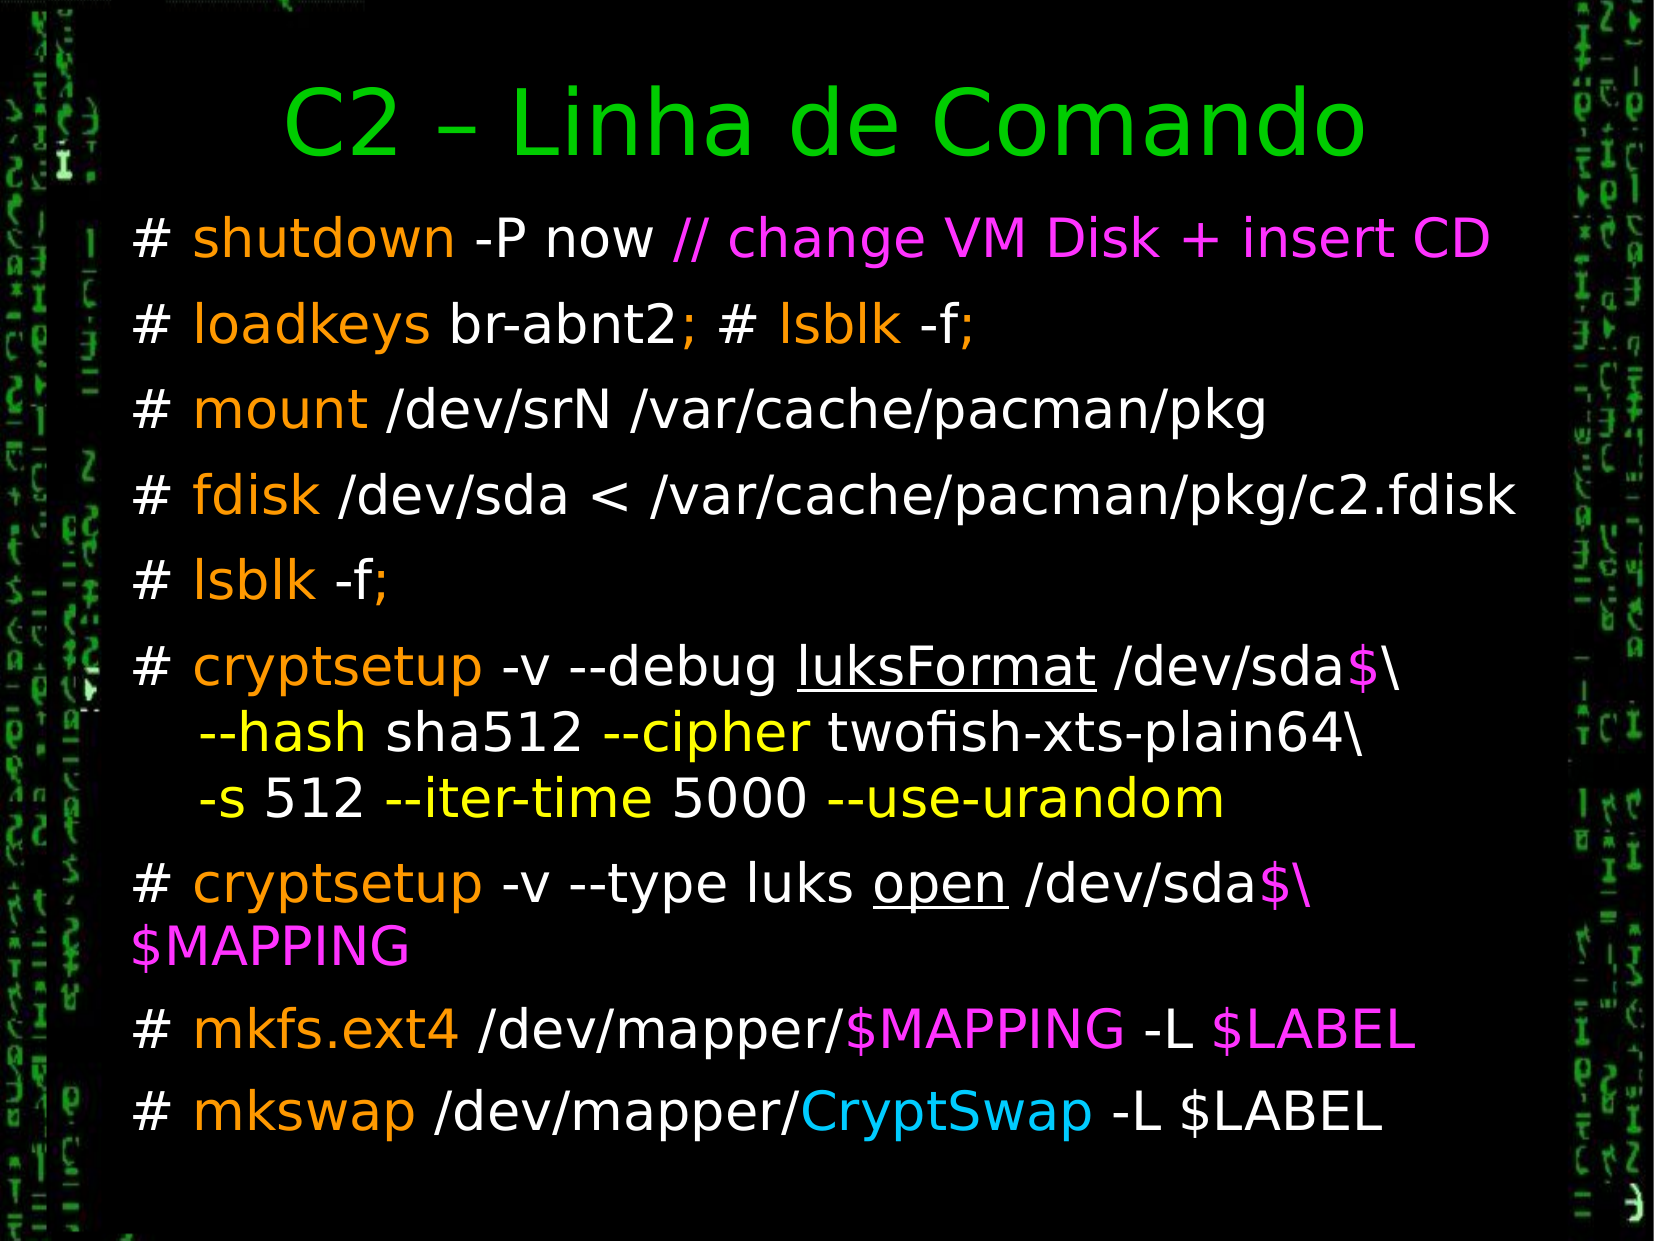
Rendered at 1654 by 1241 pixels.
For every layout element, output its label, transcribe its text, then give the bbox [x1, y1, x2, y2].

list # shutdown -P now // change VM Disk + insert CD # loadkeys br-abnt2; # lsblk -f; # mount /dev/srN /var/cache/pacman/pkg # fdisk /dev/sda < /var/cache/pacman/pkg/c2.fdisk # lsblk -f; # cryptsetup -v --debug luksFormat /dev/sda$\ --hash sha512 --cipher twofish-xts-plain64\ -s 512 --iter-time 5000 --use-urandom # cryptsetup -v --type luks open /dev/sda$\ $MAPPING # mkfs.ext4 /dev/mapper/$MAPPING -L $LABEL # mkswap /dev/mapper/CryptSwap -L $LABEL [129, 207, 1619, 1216]
title C2 – Linha de Comando [82, 19, 1571, 227]
picture [0, 0, 1654, 1241]
